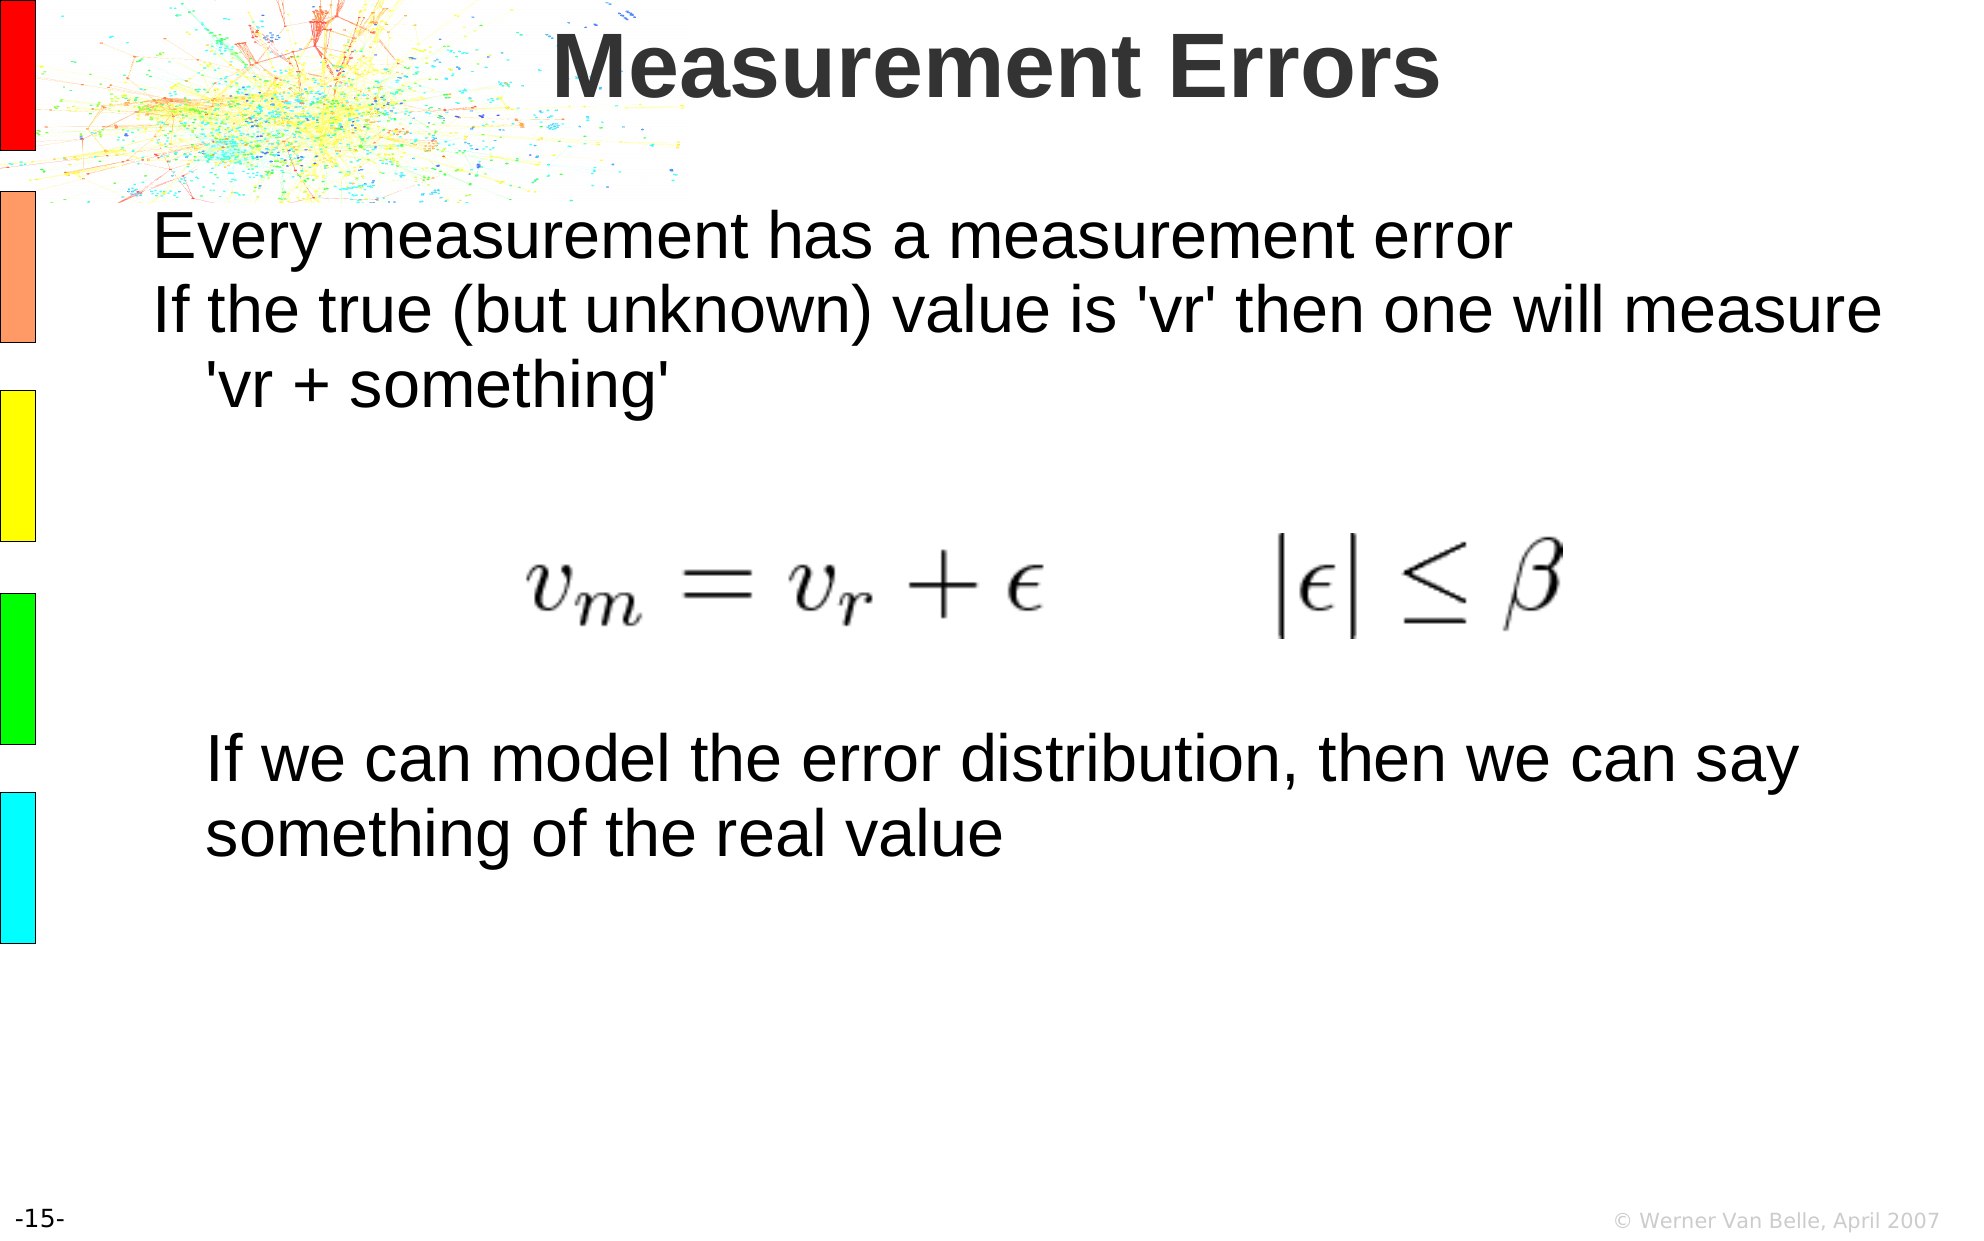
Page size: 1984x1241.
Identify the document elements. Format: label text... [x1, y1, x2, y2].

list Every measurement has a measurement error If the true (but unknown) value is 'vr' then one will measure 'vr + something' If we can model the error distribution, then we can say something of the real value [134, 197, 1935, 1152]
picture [525, 533, 1563, 639]
title Measurement Errors [150, 7, 1845, 125]
